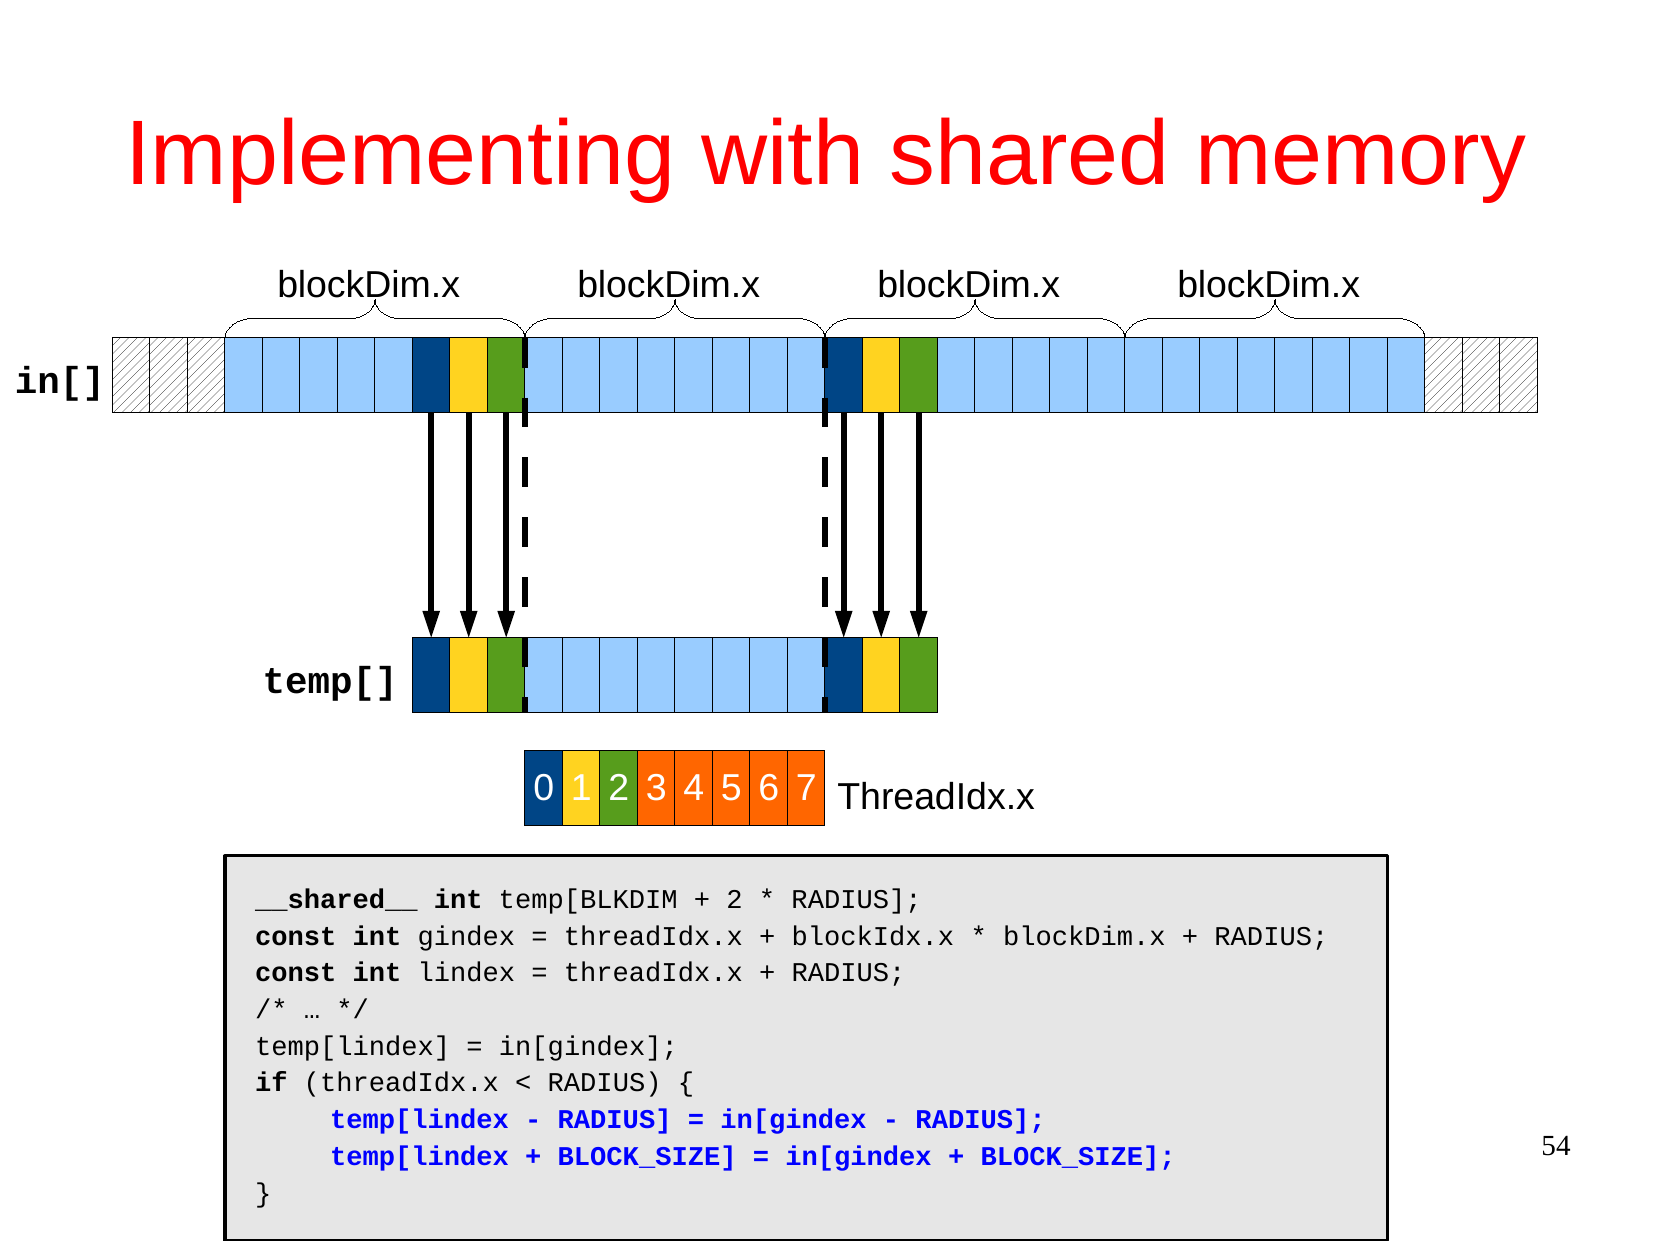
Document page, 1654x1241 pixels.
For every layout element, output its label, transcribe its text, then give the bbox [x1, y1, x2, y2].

text_box blockDim.x [1162, 256, 1376, 314]
text_box in[] [0, 354, 120, 413]
text_box blockDim.x [862, 256, 1076, 314]
text_box blockDim.x [262, 256, 476, 314]
text_box 1 [562, 750, 599, 826]
text_box 3 [637, 750, 674, 826]
title Implementing with shared memory [82, 49, 1571, 257]
text_box ThreadIdx.x [825, 768, 1051, 826]
text_box 4 [674, 750, 712, 826]
text_box temp[] [247, 654, 413, 713]
text_box blockDim.x [562, 256, 776, 314]
text_box 7 [787, 750, 825, 826]
text_box 5 [712, 750, 749, 826]
text_box 2 [599, 750, 637, 826]
text_box 0 [524, 750, 562, 826]
text_box [412, 637, 938, 713]
text_box __shared__ int temp[BLKDIM + 2 * RADIUS]; const int gindex = threadIdx.x + blockIdx.x * blockDim.x + RADIUS; const int lindex = threadIdx.x + RADIUS; /* … */ temp[lindex] = in[gindex]; if (threadIdx.x < RADIUS) { temp[lindex - RADIUS] = in[gindex - RADIUS]; temp[lindex + BLOCK_SIZE] = in[gindex + BLOCK_SIZE]; } [225, 855, 1388, 1241]
text_box 6 [749, 750, 787, 826]
text_box [112, 337, 1538, 413]
